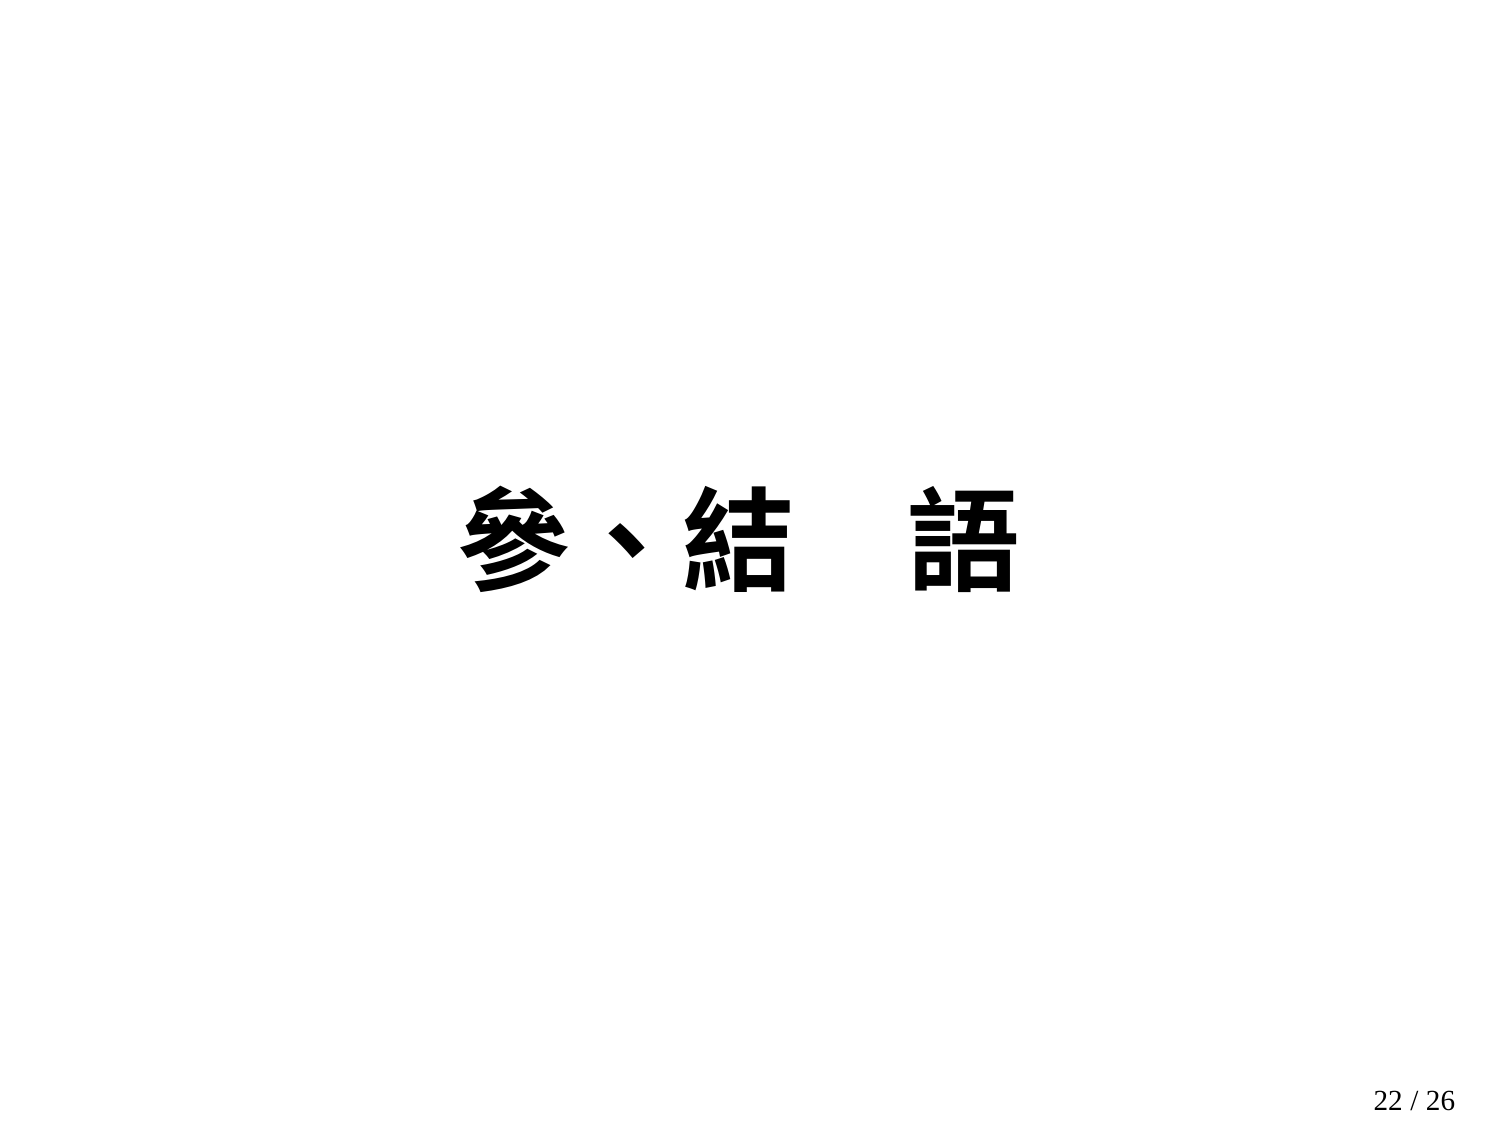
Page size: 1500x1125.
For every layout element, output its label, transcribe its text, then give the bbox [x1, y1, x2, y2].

text_box 參、結 語 [443, 466, 1152, 660]
